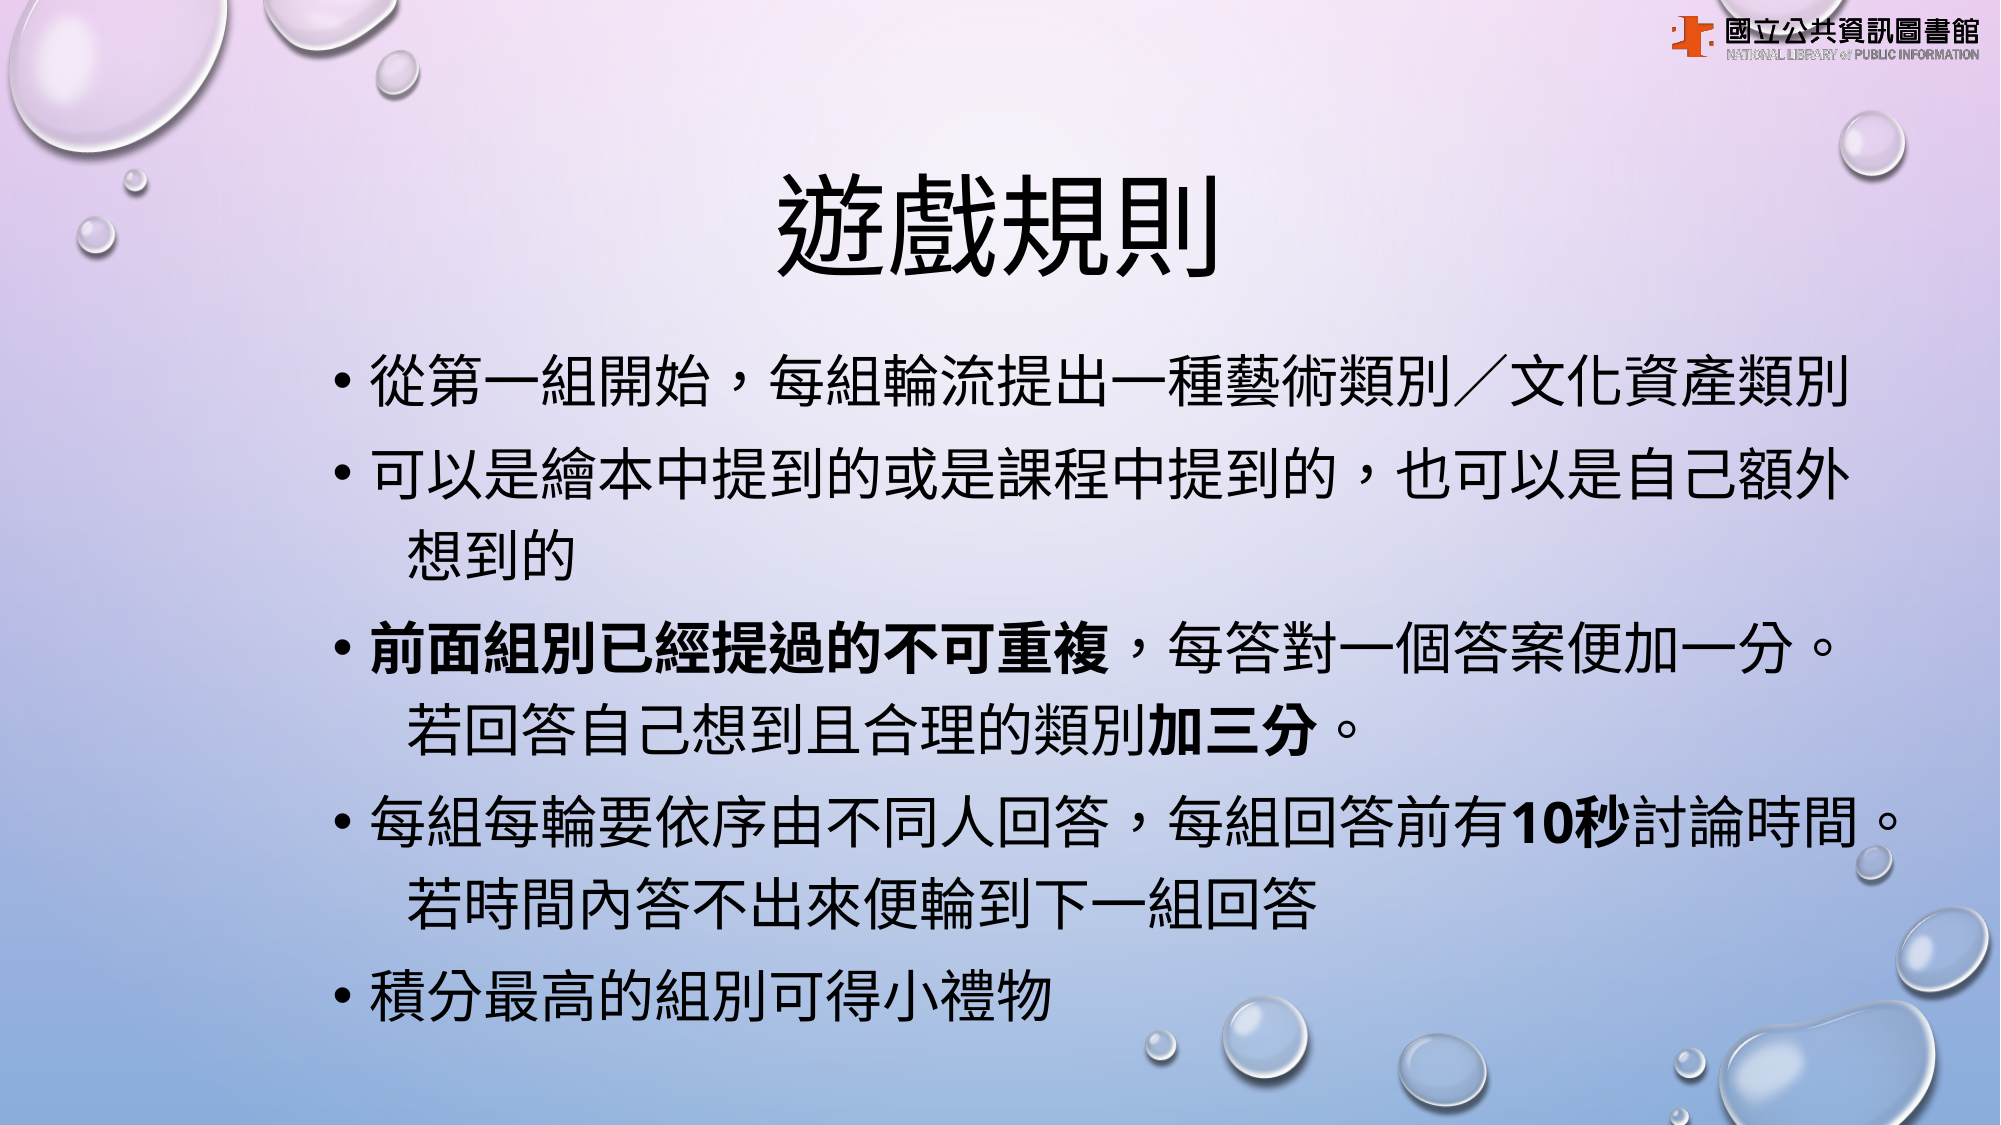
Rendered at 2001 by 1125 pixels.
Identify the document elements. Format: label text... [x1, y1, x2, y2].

list 從第一組開始，每組輪流提出一種藝術類別／文化資產類別 可以是繪本中提到的或是課程中提到的，也可以是自己額外想到的 前面組別已經提過的不可重複，每答對一個答案便加一分。若回答自己想到且合理的類別加三分。 每組每輪要依序由不同人回答，每組回答前有10秒討論時間。若時間內答不出來便輪到下一組回答 積分最高的組別可得小禮物 [170, 324, 1883, 1058]
picture [0, 0, 2000, 1125]
title 遊戲規則 [149, 101, 1851, 364]
